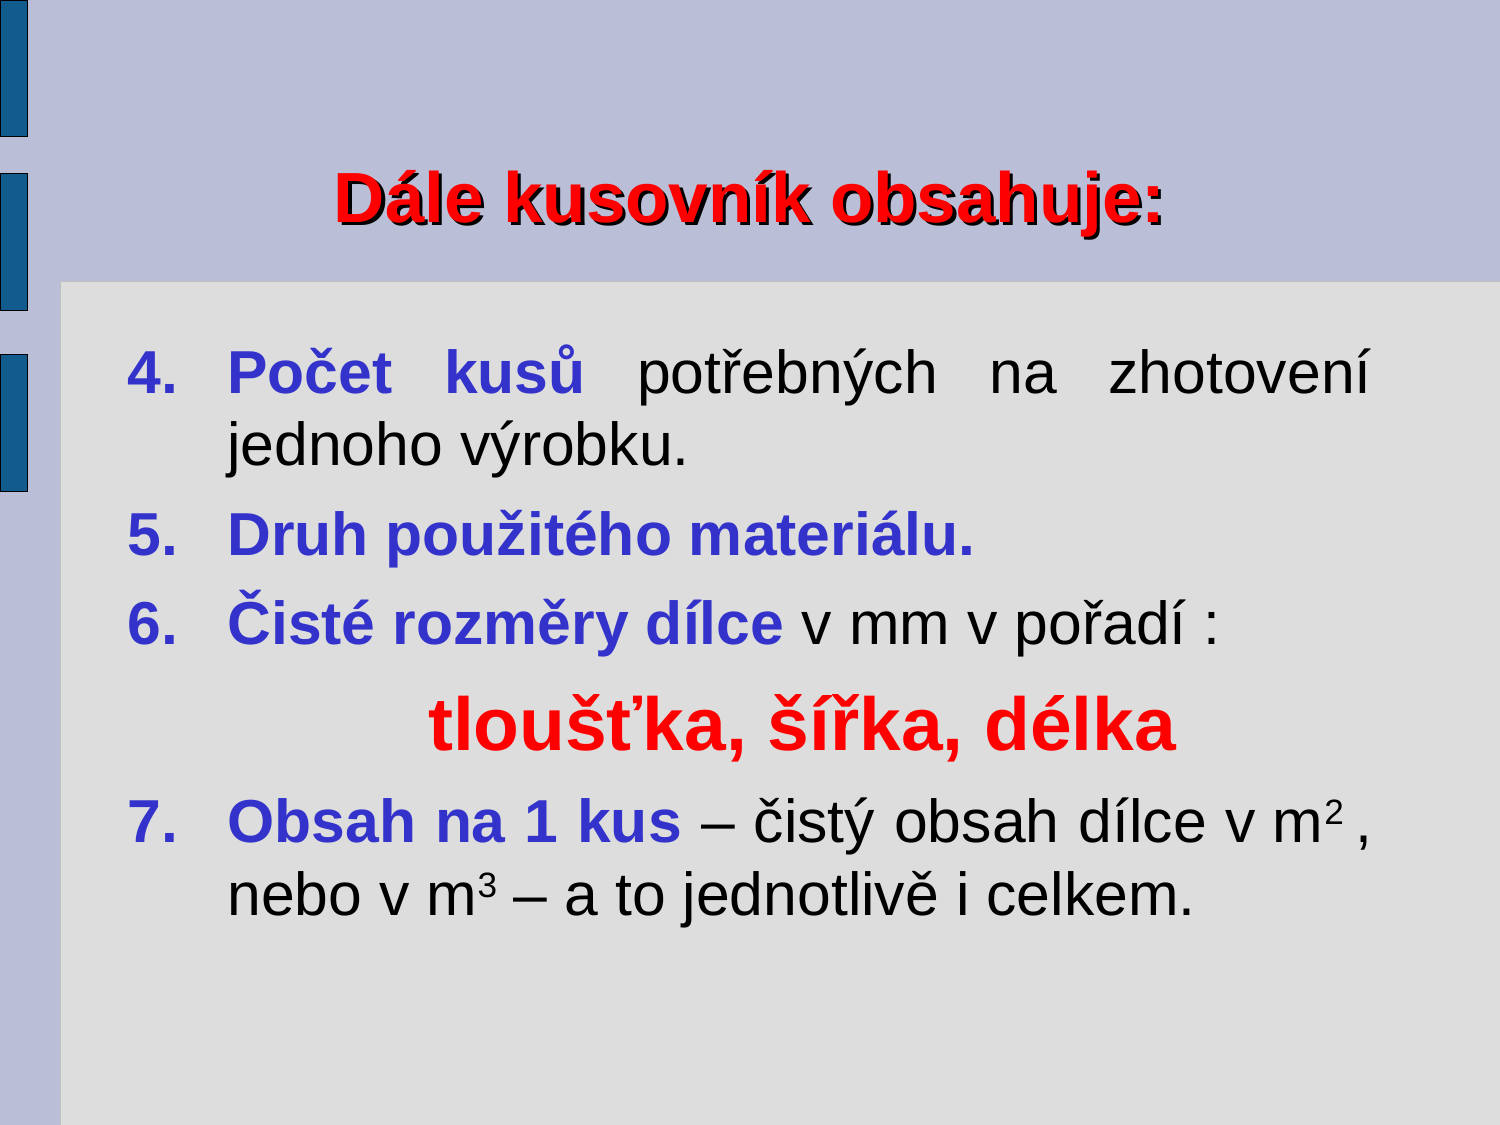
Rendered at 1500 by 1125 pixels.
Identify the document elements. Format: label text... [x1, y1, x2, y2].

title Dále kusovník obsahuje: [112, 99, 1388, 288]
list 4. Počet kusů potřebných na zhotovení jednoho výrobku. 5. Druh použitého materiálu. Čisté rozměry dílce v mm v pořadí : tloušťka, šířka, délka Obsah na 1 kus – čistý obsah dílce v m2 , nebo v m3 – a to jednotlivě i celkem. [112, 324, 1388, 1001]
